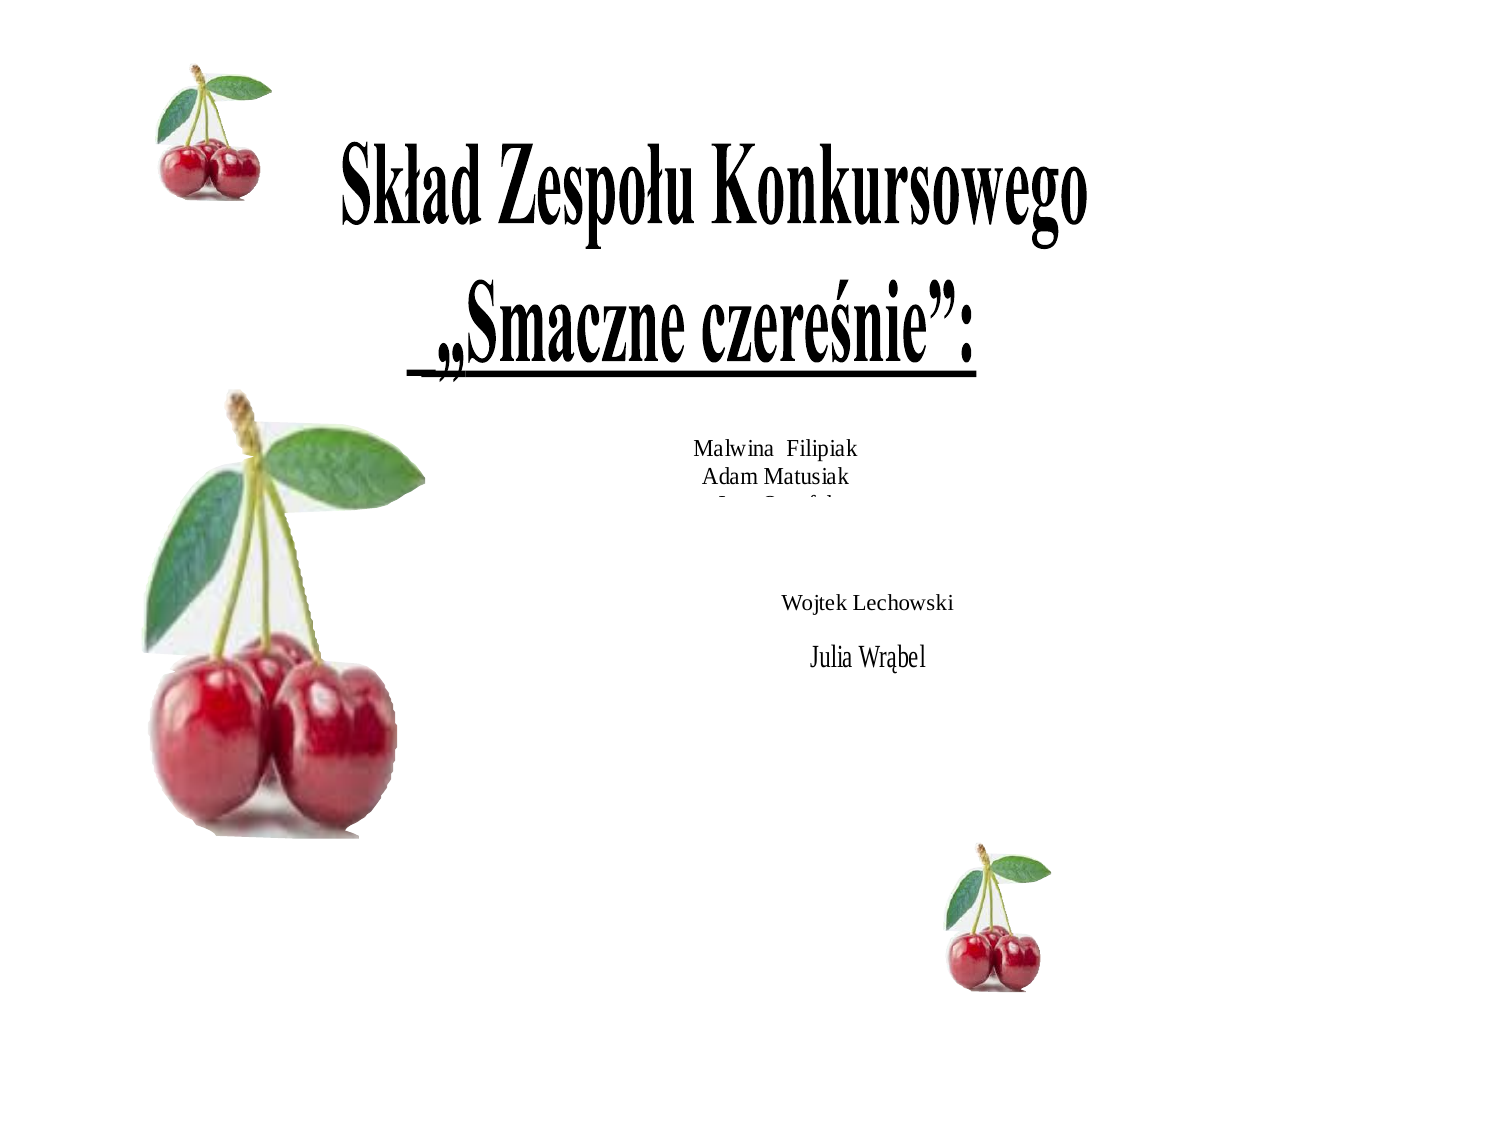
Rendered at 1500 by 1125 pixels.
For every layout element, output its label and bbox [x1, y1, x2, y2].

text_box [342, 141, 370, 225]
text_box [563, 166, 583, 225]
text_box [929, 279, 941, 307]
text_box [836, 279, 849, 300]
text_box [711, 143, 757, 224]
text_box [452, 143, 482, 225]
text_box [619, 166, 645, 225]
text_box [647, 143, 663, 224]
chart [153, 307, 1250, 721]
text_box [758, 166, 784, 225]
text_box [961, 168, 1003, 225]
text_box [1061, 166, 1087, 225]
text_box [664, 168, 694, 225]
text_box [423, 166, 449, 224]
text_box [819, 143, 852, 224]
text_box [155, 63, 272, 201]
text_box [1032, 166, 1059, 250]
text_box [910, 166, 930, 225]
text_box [537, 166, 561, 225]
text_box [1006, 166, 1029, 225]
text_box [851, 168, 881, 225]
text_box [585, 166, 615, 249]
text_box [787, 166, 817, 224]
text_box [933, 166, 959, 225]
text_box [374, 143, 420, 224]
text_box [943, 279, 955, 307]
text_box [498, 143, 536, 224]
text_box [888, 279, 898, 298]
text_box [141, 389, 426, 839]
text_box [943, 842, 1052, 993]
text_box [468, 279, 494, 307]
text_box [884, 166, 908, 224]
